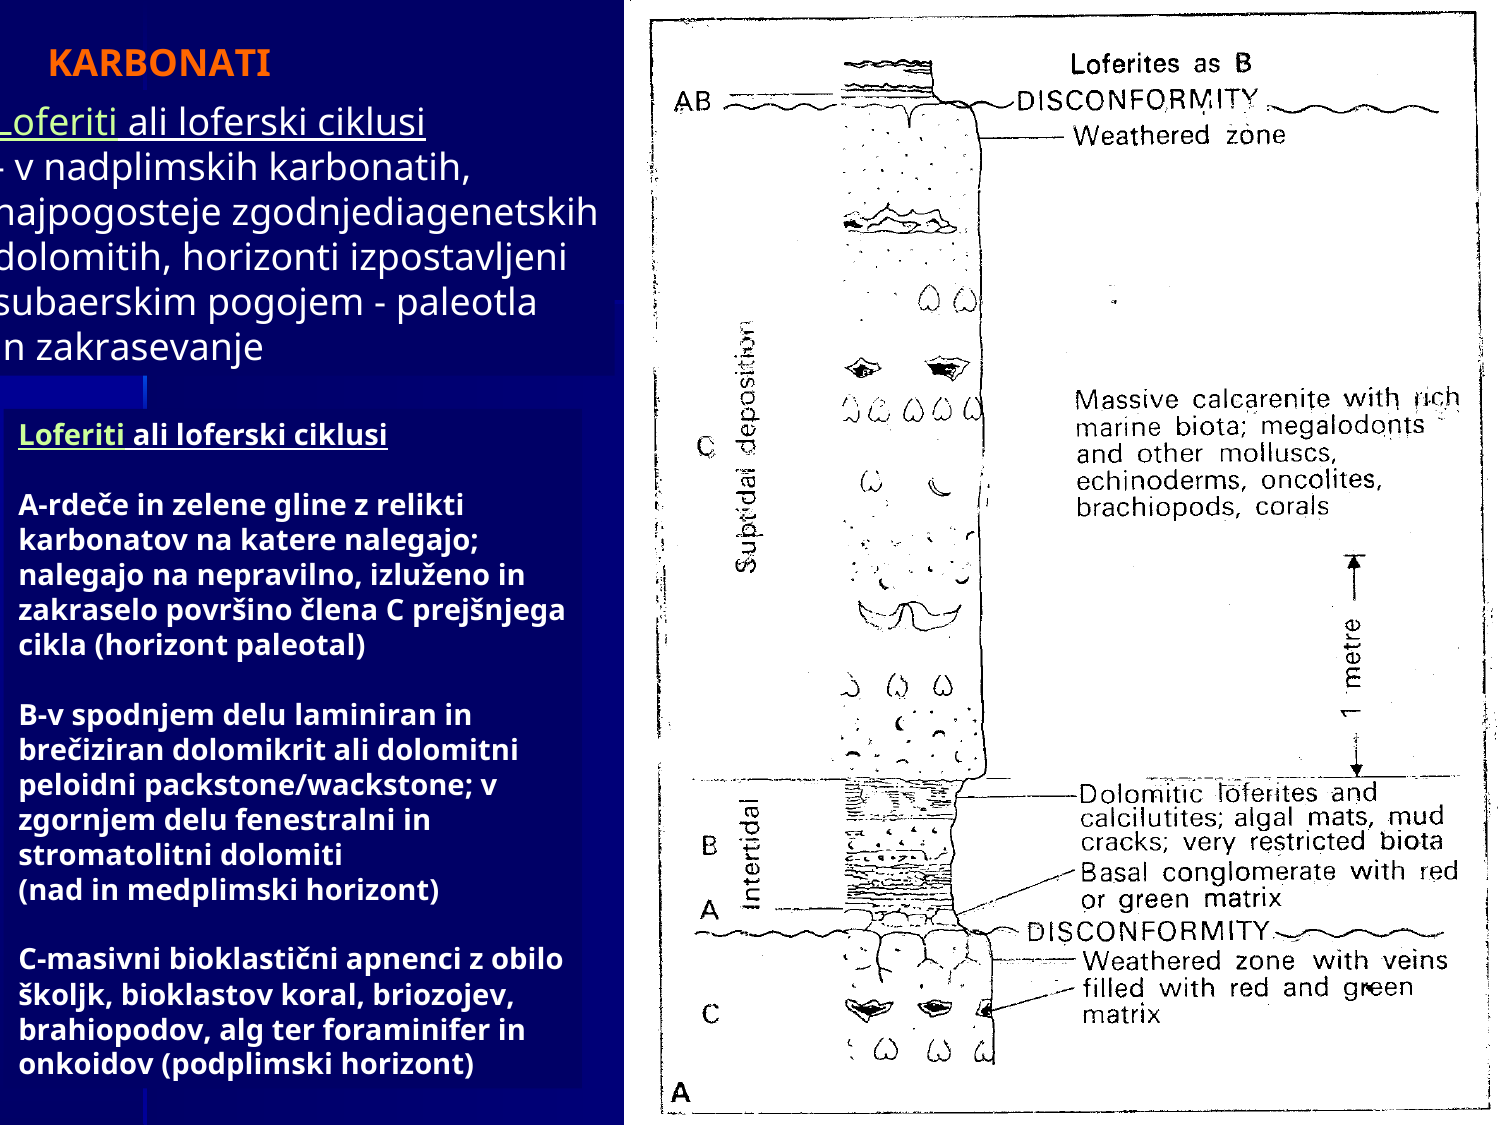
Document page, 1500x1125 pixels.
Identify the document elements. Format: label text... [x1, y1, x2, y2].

picture [624, 0, 1500, 1125]
text_box Loferiti ali loferski ciklusi A-rdeče in zelene gline z relikti karbonatov na katere nalegajo; nalegajo na nepravilno, izluženo in zakraselo površino člena C prejšnjega cikla (horizont paleotal) B-v spodnjem delu laminiran in brečiziran dolomikrit ali dolomitni peloidni packstone/wackstone; v zgornjem delu fenestralni in stromatolitni dolomiti (nad in medplimski horizont) C-masivni bioklastični apnenci z obilo školjk, bioklastov koral, briozojev, brahiopodov, alg ter foraminifer in onkoidov (podplimski horizont) [3, 408, 582, 1089]
text_box KARBONATI [32, 30, 286, 90]
text_box Loferiti ali loferski ciklusi - v nadplimskih karbonatih, najpogosteje zgodnjediagenetskih dolomitih, horizonti izpostavljeni subaerskim pogojem - paleotla in zakrasevanje [0, 90, 615, 376]
